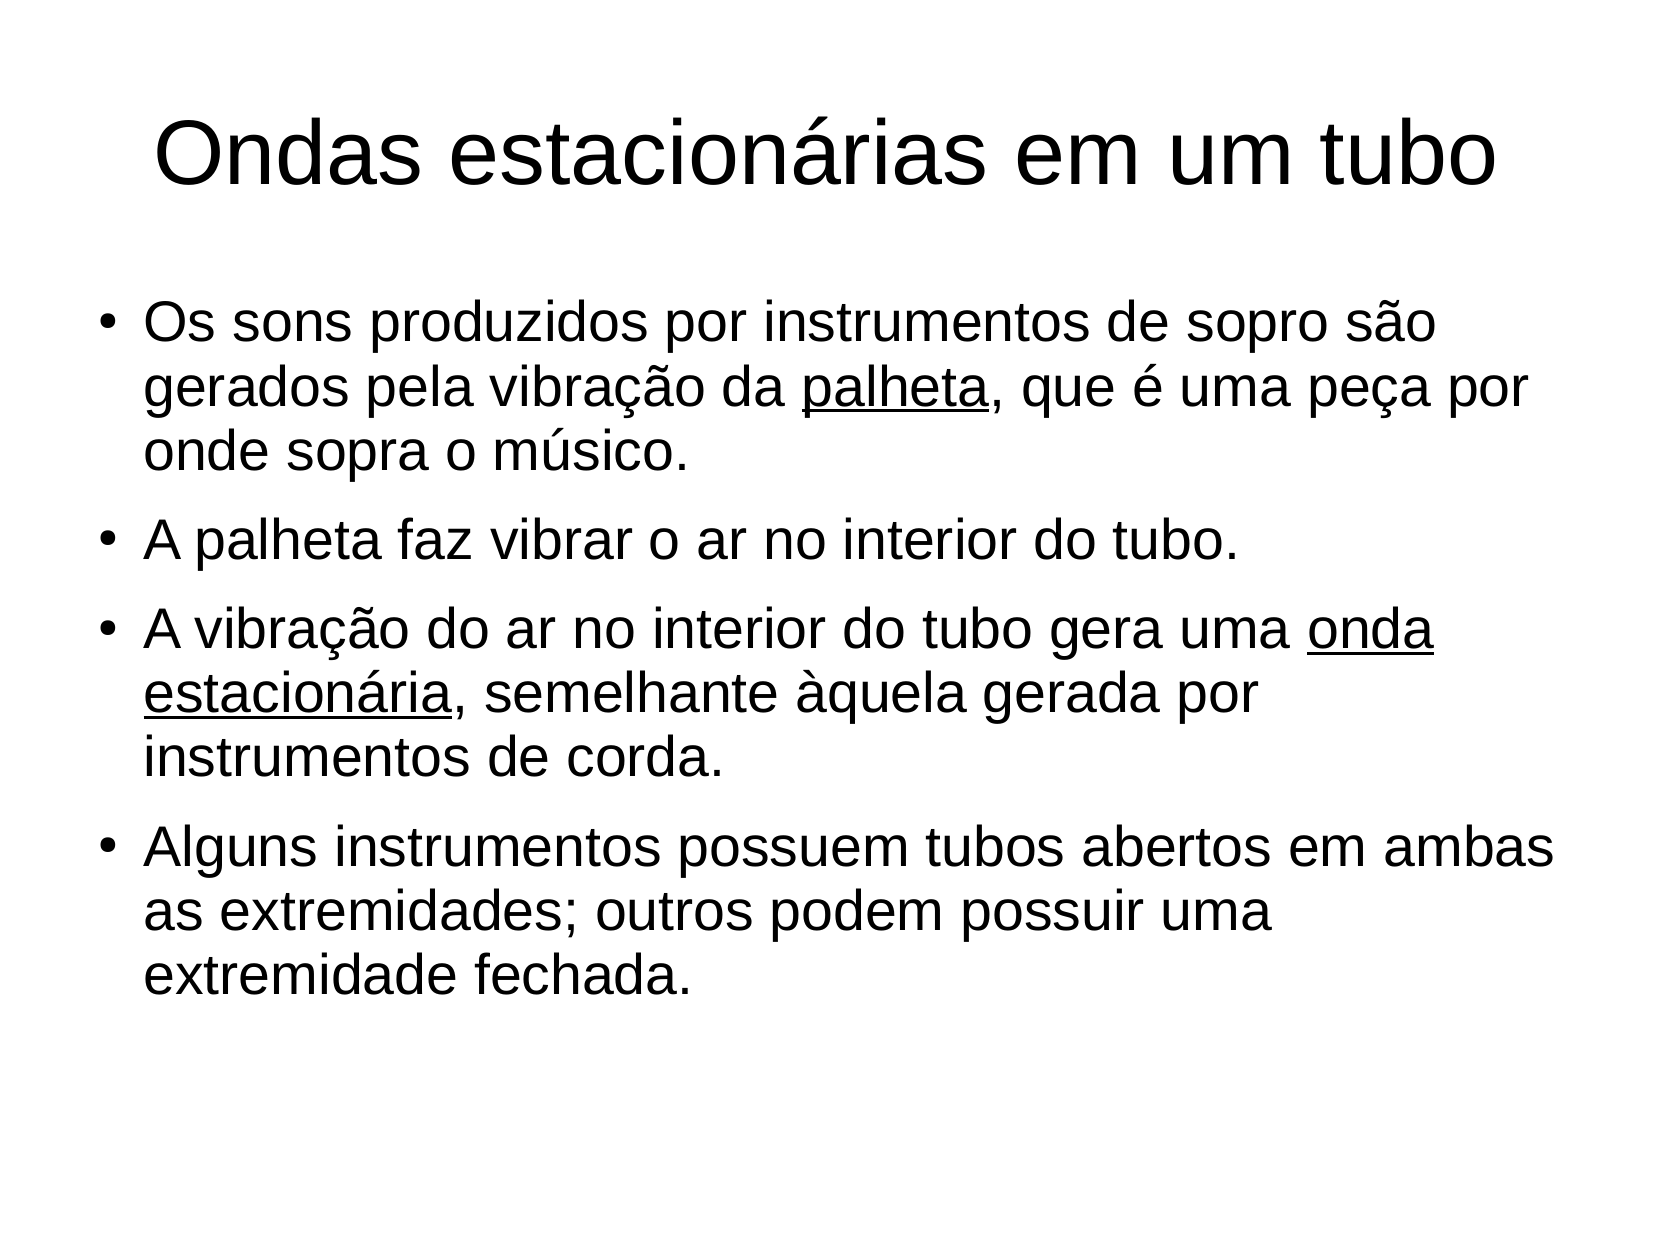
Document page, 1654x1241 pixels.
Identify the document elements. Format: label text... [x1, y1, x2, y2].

title Ondas estacionárias em um tubo [82, 49, 1571, 257]
list Os sons produzidos por instrumentos de sopro são gerados pela vibração da palheta, que é uma peça por onde sopra o músico. A palheta faz vibrar o ar no interior do tubo. A vibração do ar no interior do tubo gera uma onda estacionária, semelhante àquela gerada por instrumentos de corda. Alguns instrumentos possuem tubos abertos em ambas as extremidades; outros podem possuir uma extremidade fechada. [82, 290, 1571, 1010]
